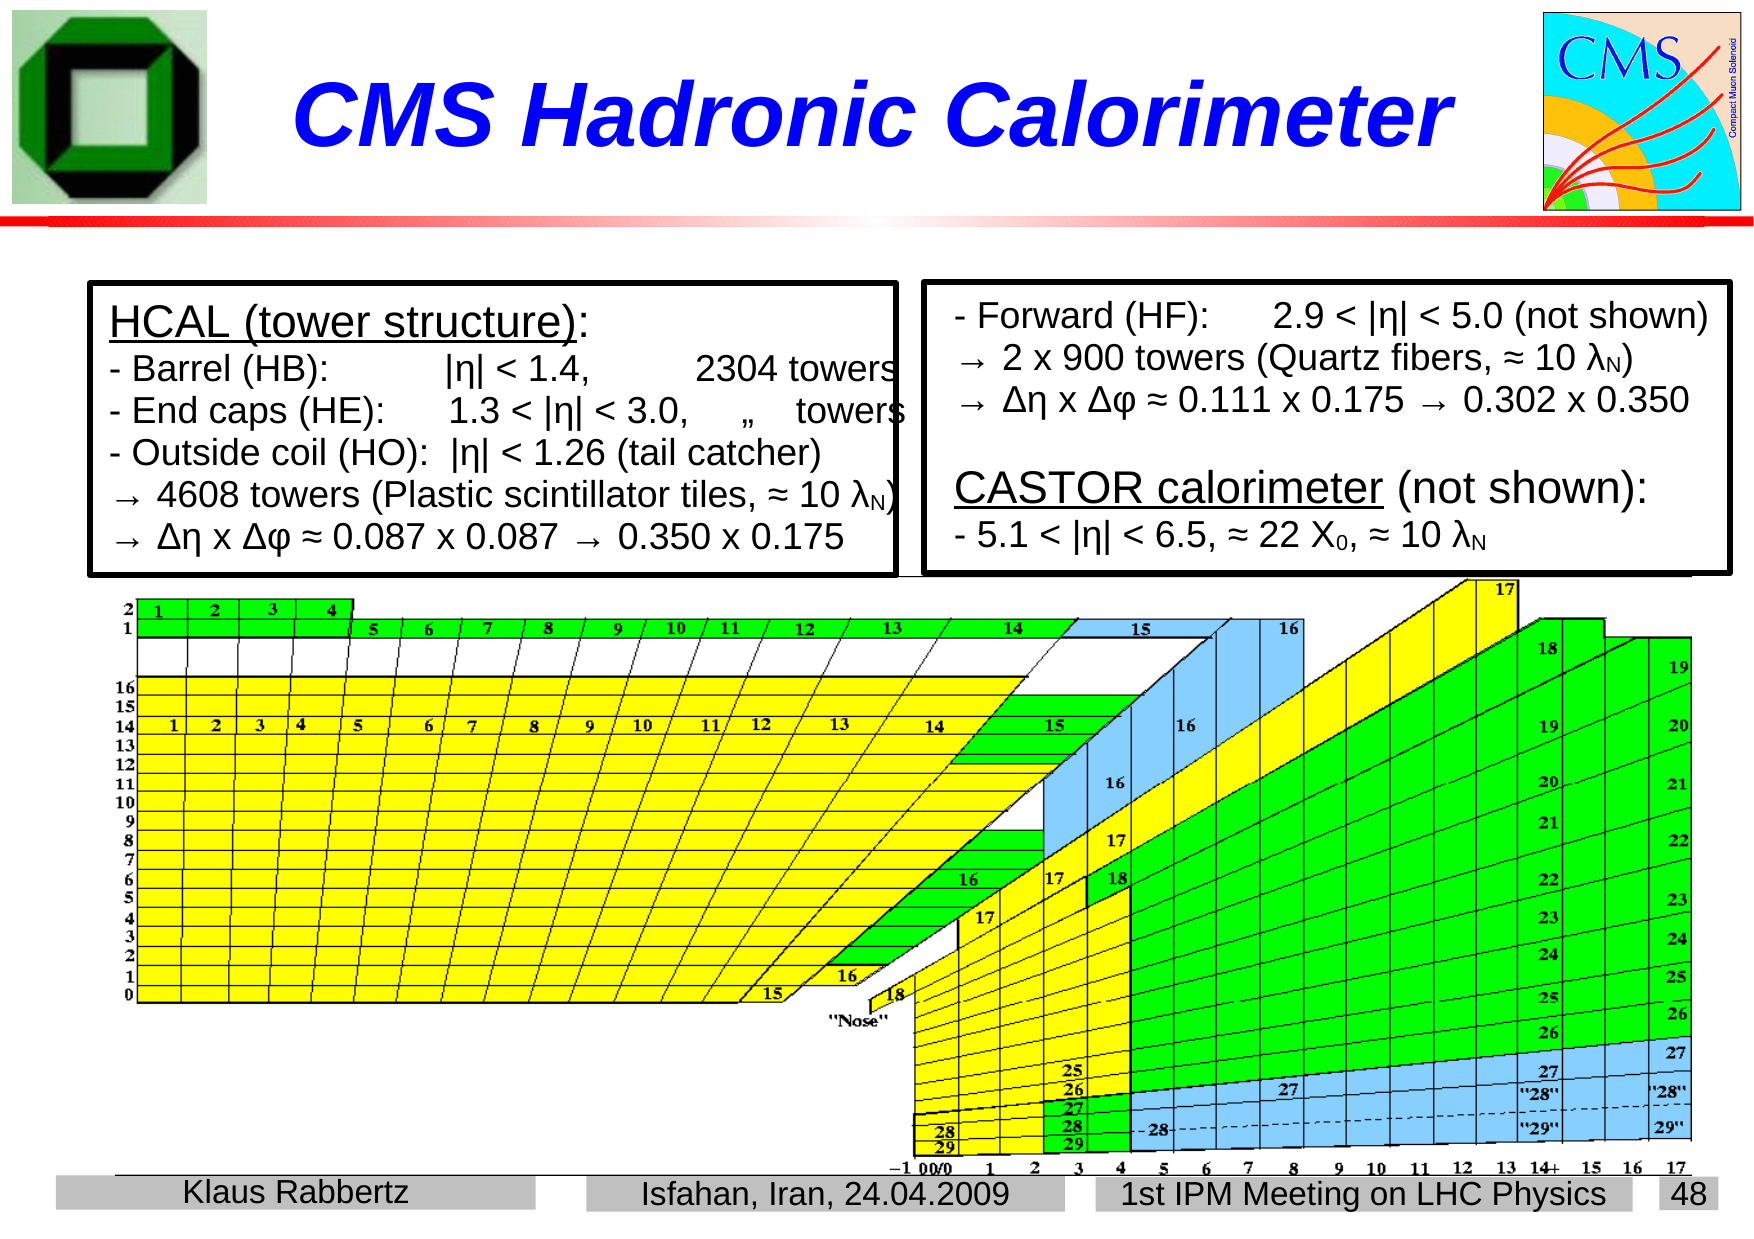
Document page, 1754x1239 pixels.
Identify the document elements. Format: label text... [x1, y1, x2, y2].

picture [115, 576, 1692, 1176]
text_box HCAL (tower structure): - Barrel (HB): |η| < 1.4, 2304 towers - End caps (HE): 1.3 < |η| < 3.0, „ towers - Outside coil (HO): |η| < 1.26 (tail catcher) → 4608 towers (Plastic scintillator tiles, ≈ 10 λN) → Δη x Δφ ≈ 0.087 x 0.087 → 0.350 x 0.175 [96, 284, 917, 620]
picture [12, 10, 207, 204]
title CMS Hadronic Calorimeter [220, 16, 1525, 213]
picture [1542, 11, 1742, 211]
text_box - Forward (HF): 2.9 < |η| < 5.0 (not shown) → 2 x 900 towers (Quartz fibers, ≈ 10 λN) → Δη x Δφ ≈ 0.111 x 0.175 → 0.302 x 0.350 CASTOR calorimeter (not shown): - 5.1 < |η| < 6.5, ≈ 22 X0, ≈ 10 λN [942, 282, 1719, 618]
